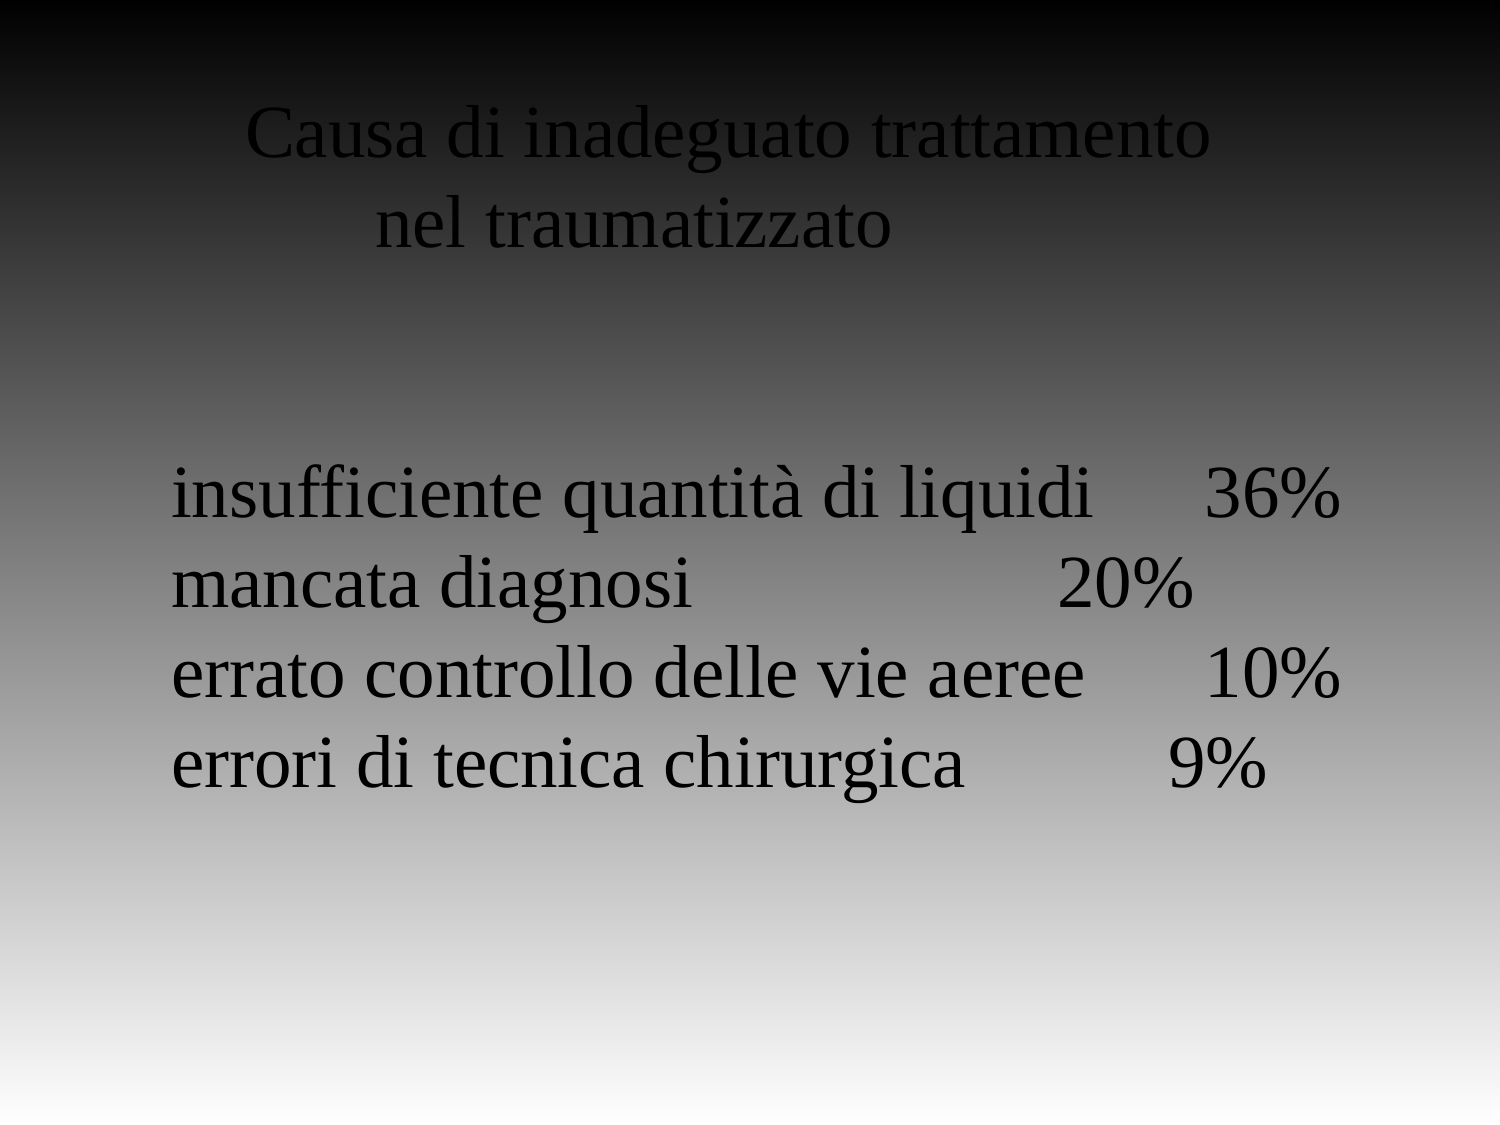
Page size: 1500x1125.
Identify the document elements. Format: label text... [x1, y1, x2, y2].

text_box Causa di inadeguato trattamento nel traumatizzato insufficiente quantità di liquidi 36% mancata diagnosi 20% errato controllo delle vie aeree 10% errori di tecnica chirurgica 9% [156, 74, 1358, 810]
